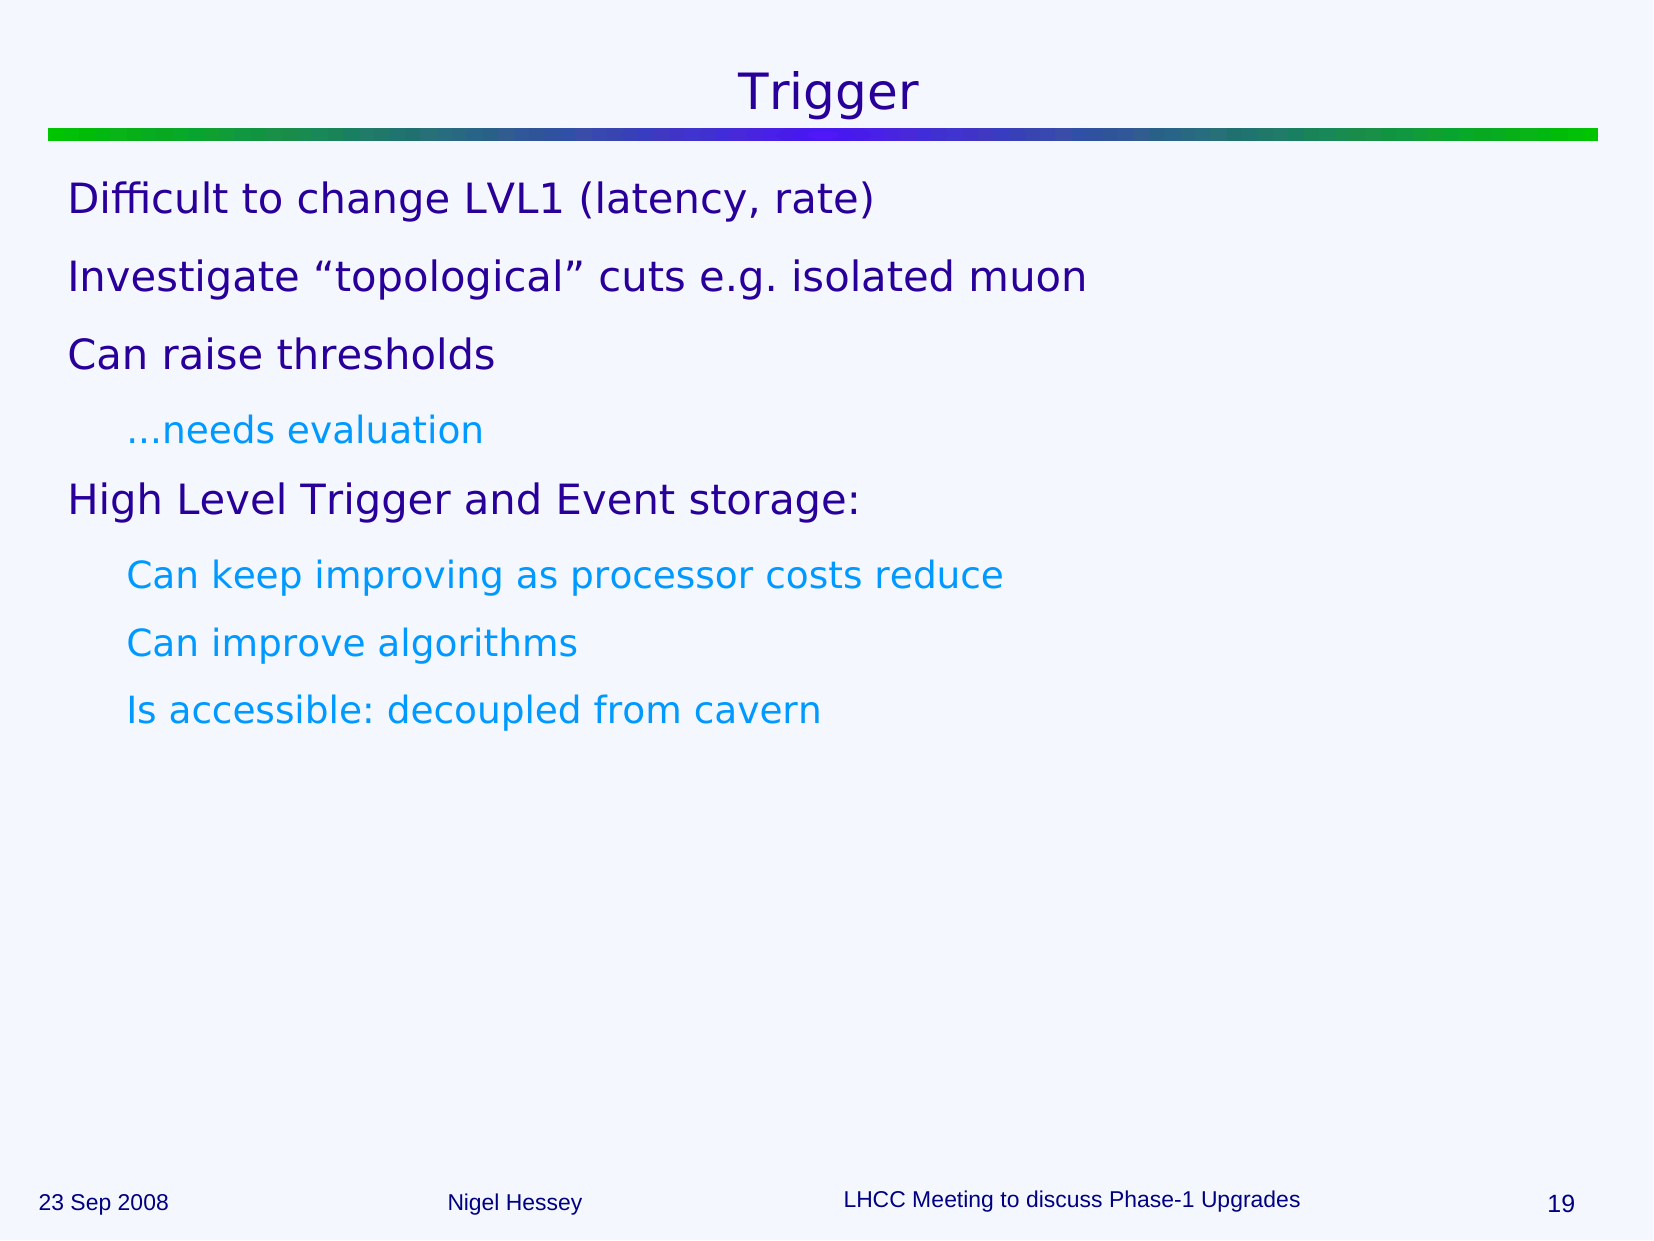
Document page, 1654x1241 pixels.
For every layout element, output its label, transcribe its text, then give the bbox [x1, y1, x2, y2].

title Trigger [95, 37, 1563, 146]
list Difficult to change LVL1 (latency, rate) Investigate “topological” cuts e.g. isolated muon Can raise thresholds ...needs evaluation High Level Trigger and Event storage: Can keep improving as processor costs reduce Can improve algorithms Is accessible: decoupled from cavern [49, 174, 1614, 1127]
picture [1563, 128, 1598, 141]
picture [48, 128, 95, 141]
